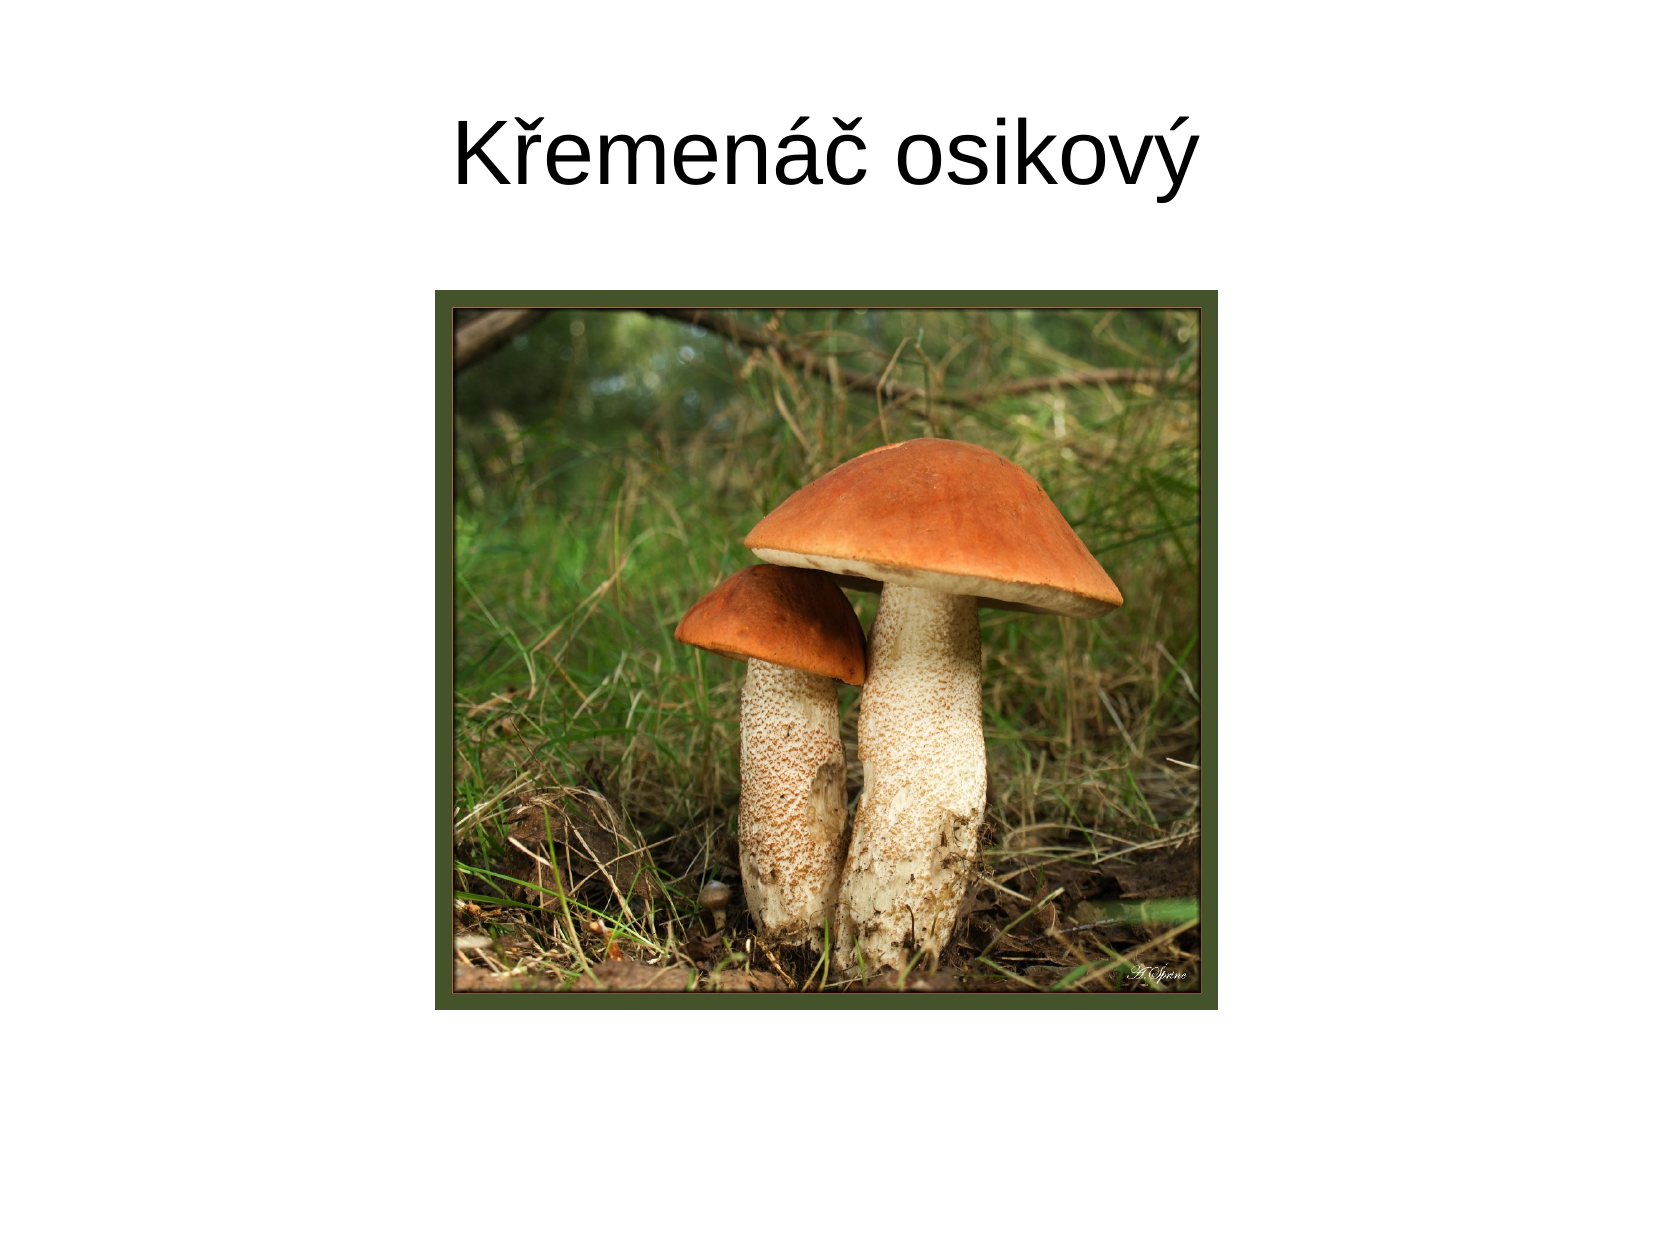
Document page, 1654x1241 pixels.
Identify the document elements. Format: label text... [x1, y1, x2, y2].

title Křemenáč osikový [82, 49, 1571, 257]
picture [435, 290, 1218, 1010]
